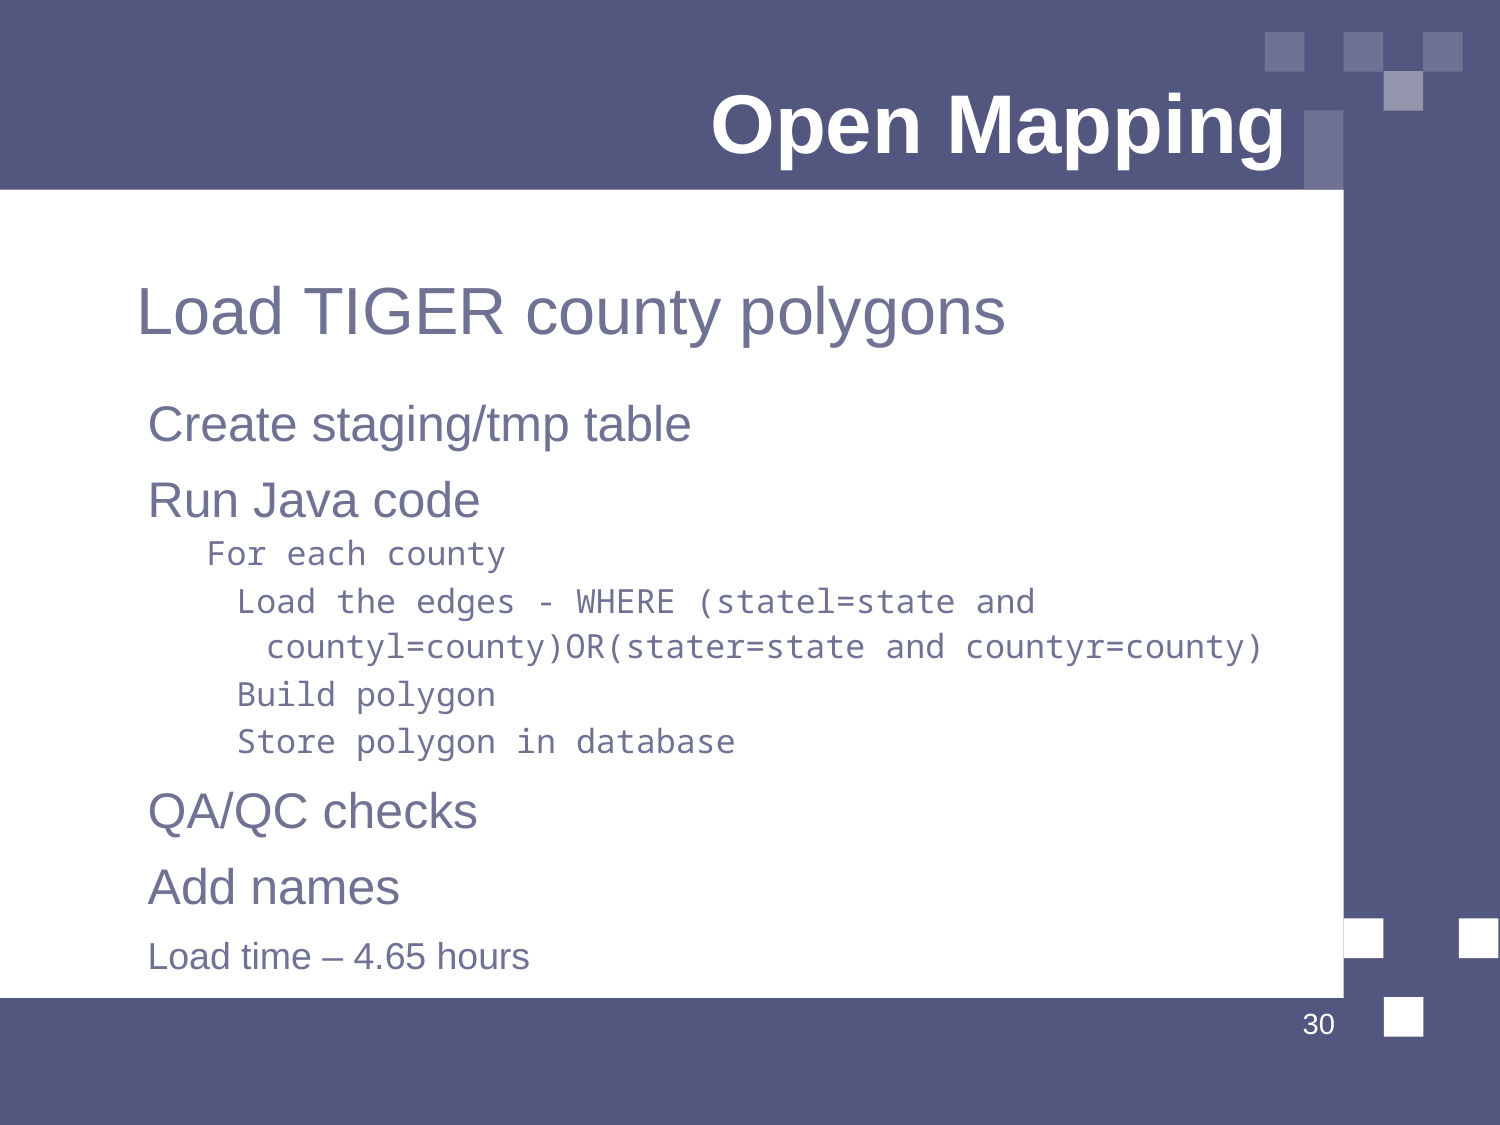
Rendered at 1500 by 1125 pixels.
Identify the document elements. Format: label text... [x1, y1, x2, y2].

list Load TIGER county polygons Create staging/tmp table Run Java code For each county Load the edges - WHERE (statel=state and countyl=county)OR(stater=state and countyr=county) Build polygon Store polygon in database QA/QC checks Add names Load time – 4.65 hours [59, 236, 1289, 931]
title Open Mapping [58, 74, 1288, 176]
